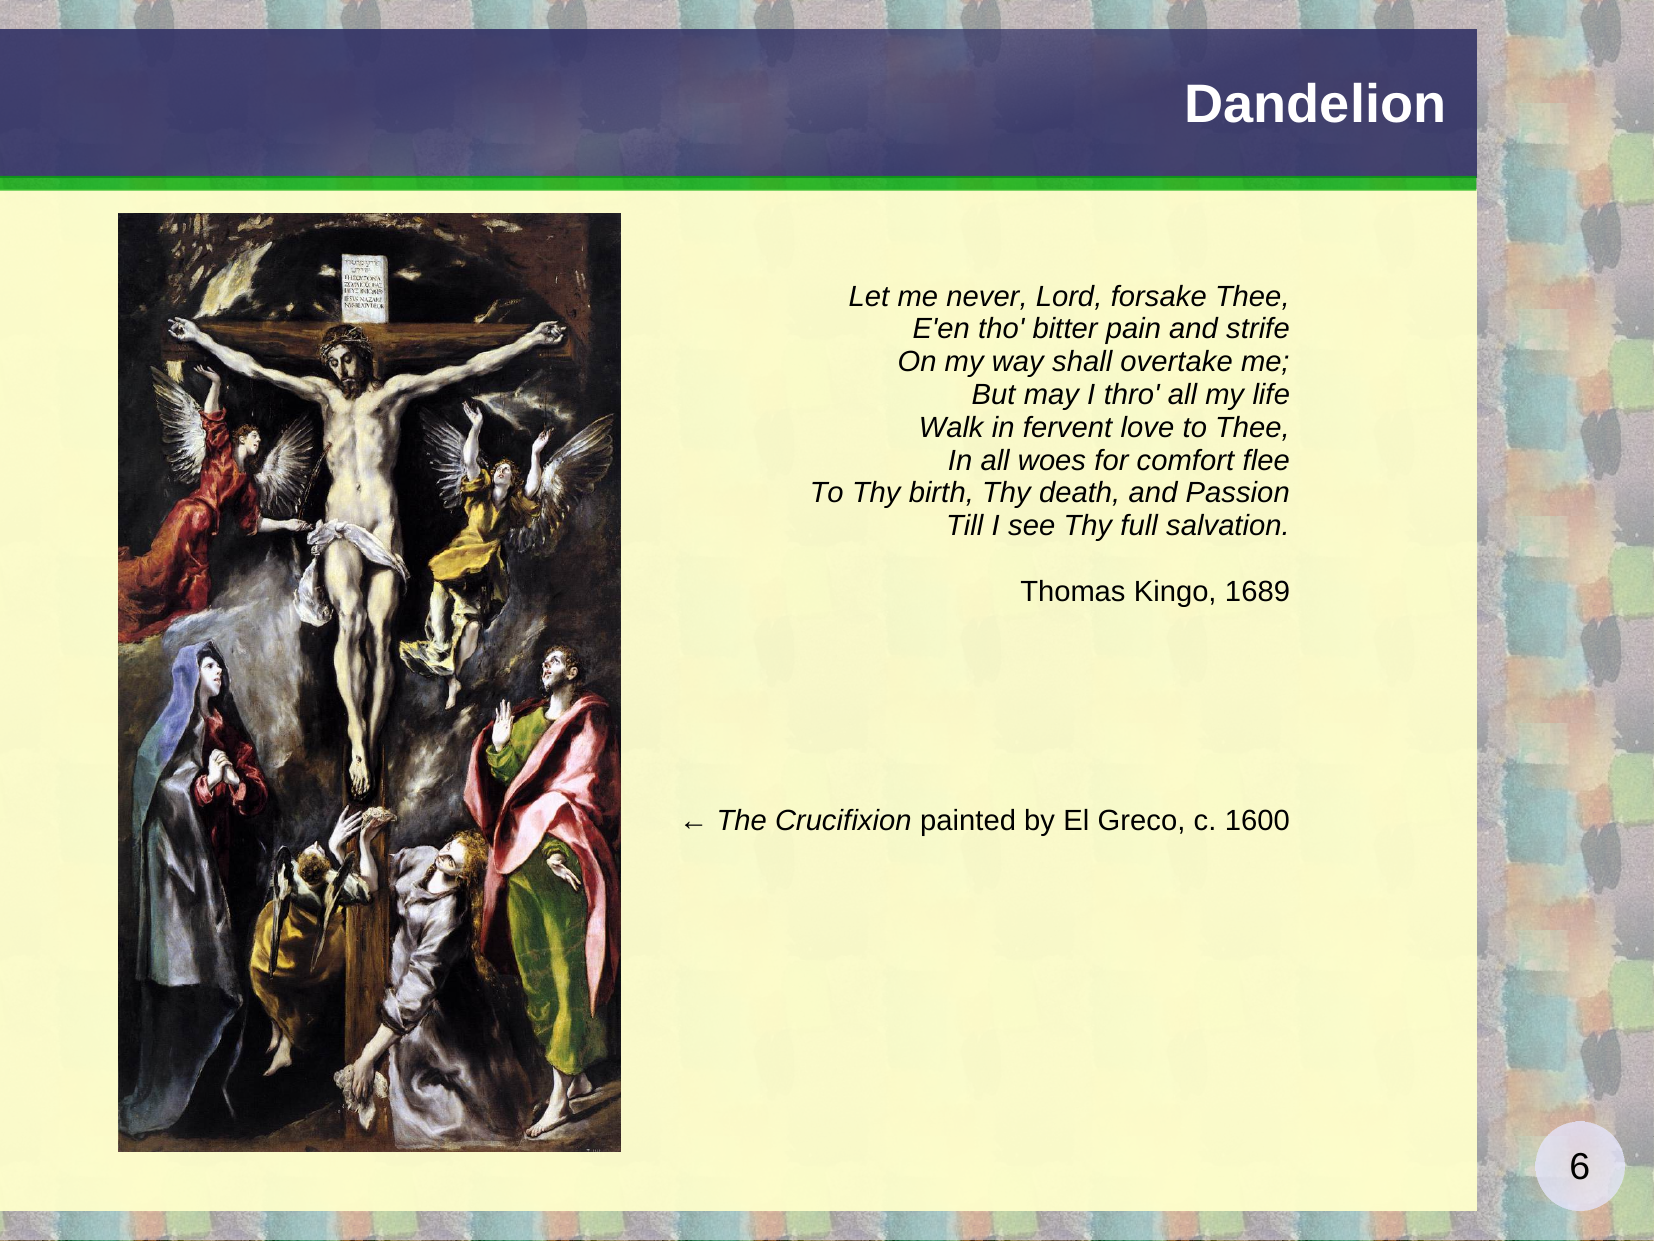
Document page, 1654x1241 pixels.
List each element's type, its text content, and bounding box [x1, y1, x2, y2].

title Dandelion [29, 59, 1447, 148]
picture [118, 213, 621, 1152]
text_box Let me never, Lord, forsake Thee, E'en tho' bitter pain and strife On my way shall overtake me; But may I thro' all my life Walk in fervent love to Thee, In all woes for comfort flee To Thy birth, Thy death, and Passion Till I see Thy full salvation. Thomas Kingo, 1689 ← The Crucifixion painted by El Greco, c. 1600 [679, 279, 1392, 857]
